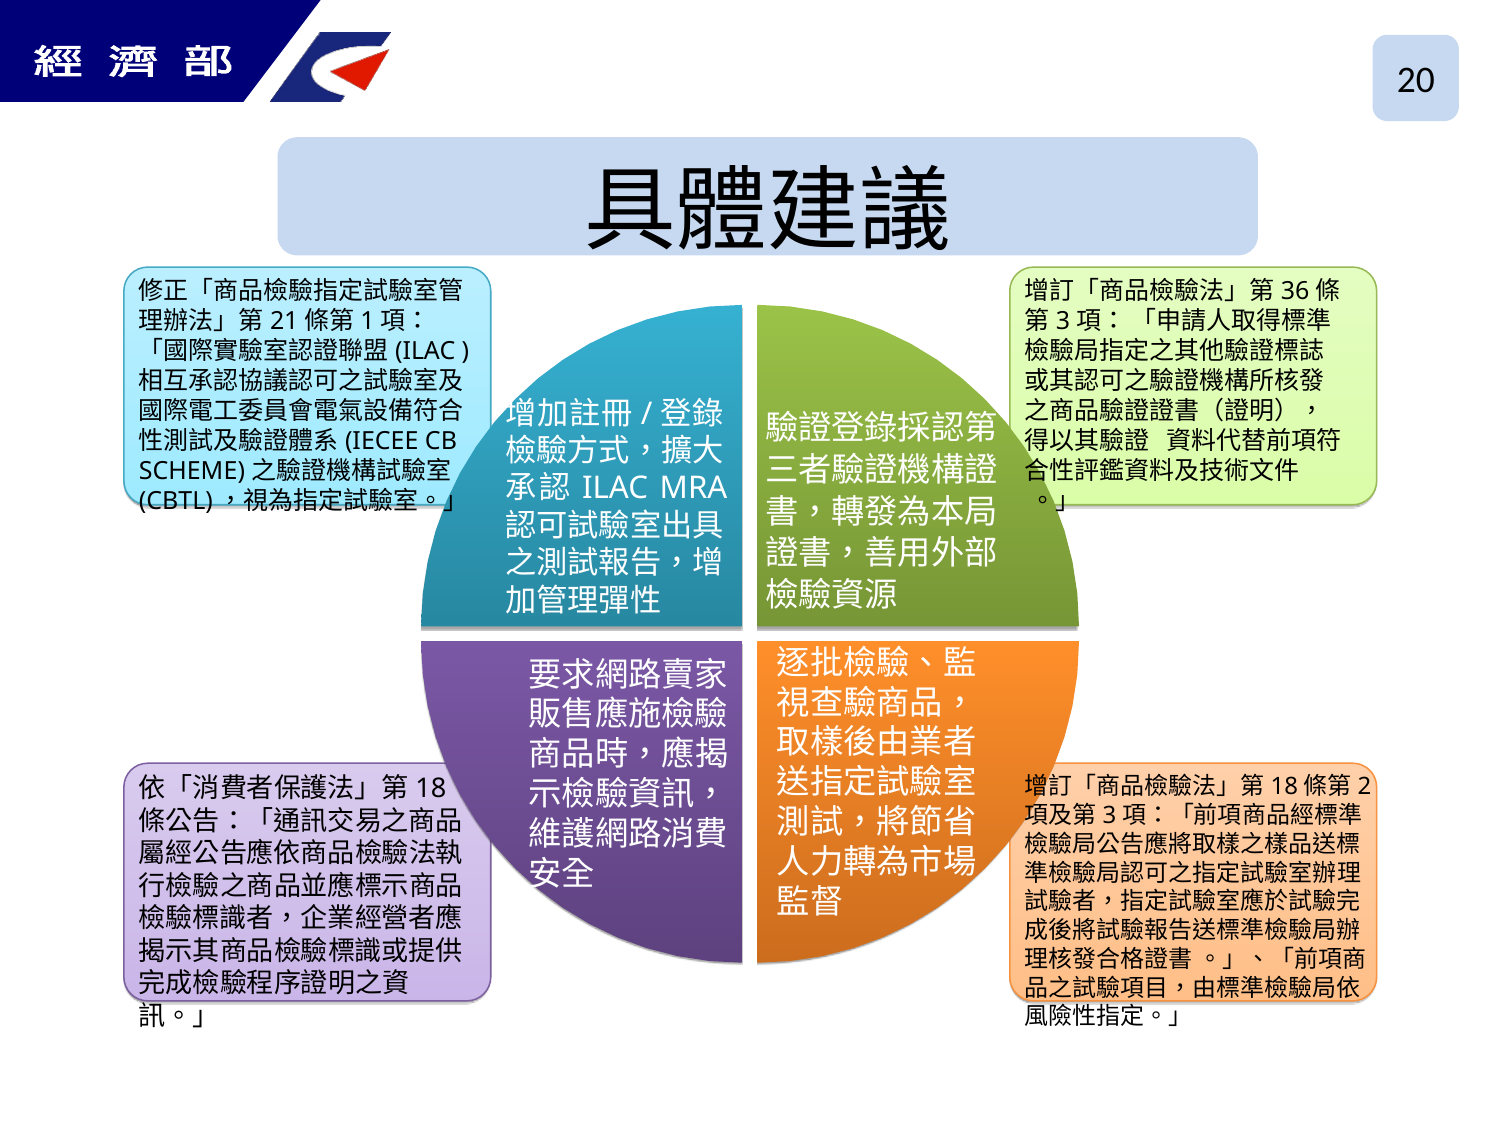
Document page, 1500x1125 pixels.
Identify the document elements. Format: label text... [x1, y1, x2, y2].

text_box 驗證登錄採認第三者驗證機構證書，轉發為本局證書，善用外部檢驗資源 [750, 397, 1033, 623]
text_box 20 [1372, 34, 1459, 122]
text_box [0, 0, 321, 102]
text_box [757, 903, 895, 963]
text_box [757, 304, 983, 397]
text_box 增訂「商品檢驗法」第36條第3項： 「申請人取得標準檢驗局指定之其他驗證標誌或其認可之驗證機構所核發之商品驗證證書（證明），得以其驗證 資料代替前項符合性評鑑資料及技術文件 。」 [1009, 267, 1365, 495]
text_box 具體建議 [277, 137, 1258, 256]
text_box [1064, 270, 1377, 505]
text_box 要求網路賣家販售應施檢驗商品時，應揭示檢驗資訊，維護網路消費安全 [513, 645, 762, 903]
text_box [421, 641, 743, 867]
text_box 增訂「商品檢驗法」第18條第2項及第3項：「前項商品經標準檢驗局公告應將取樣之樣品送標準檢驗局認可之指定試驗室辦理試驗者，指定試驗室應於試驗完成後將試驗報告送標準檢驗局辦理核發合格證書 。」、「前項商品之試驗項目，由標準檢驗局依風險性指定。」 [1009, 763, 1400, 1057]
text_box [555, 903, 743, 963]
picture [269, 32, 391, 102]
text_box 增加註冊/登錄檢驗方式，擴大承認ILAC MRA認可試驗室出具之測試報告，增加管理彈性 [490, 385, 751, 628]
text_box [421, 571, 490, 627]
text_box 修正「商品檢驗指定試驗室管理辦法」第21條第1項：「國際實驗室認證聯盟(ILAC )相互承認協議認可之試驗室及國際電工委員會電氣設備符合性測試及驗證體系(IECEE CB SCHEME)之驗證機構試驗室(CBTL)，視為指定試驗室。」 [123, 267, 491, 571]
text_box [1022, 641, 1079, 763]
text_box 依「消費者保護法」第18條公告：「通訊交易之商品屬經公告應依商品檢驗法執行檢驗之商品並應標示商品檢驗標識者，企業經營者應揭示其商品檢驗標識或提供完成檢驗程序證明之資訊。」 [123, 763, 491, 1054]
text_box [757, 495, 1079, 627]
text_box 逐批檢驗、監視查驗商品，取樣後由業者送指定試驗室測試，將節省人力轉為市場監督 [761, 633, 1022, 932]
text_box [530, 304, 743, 385]
